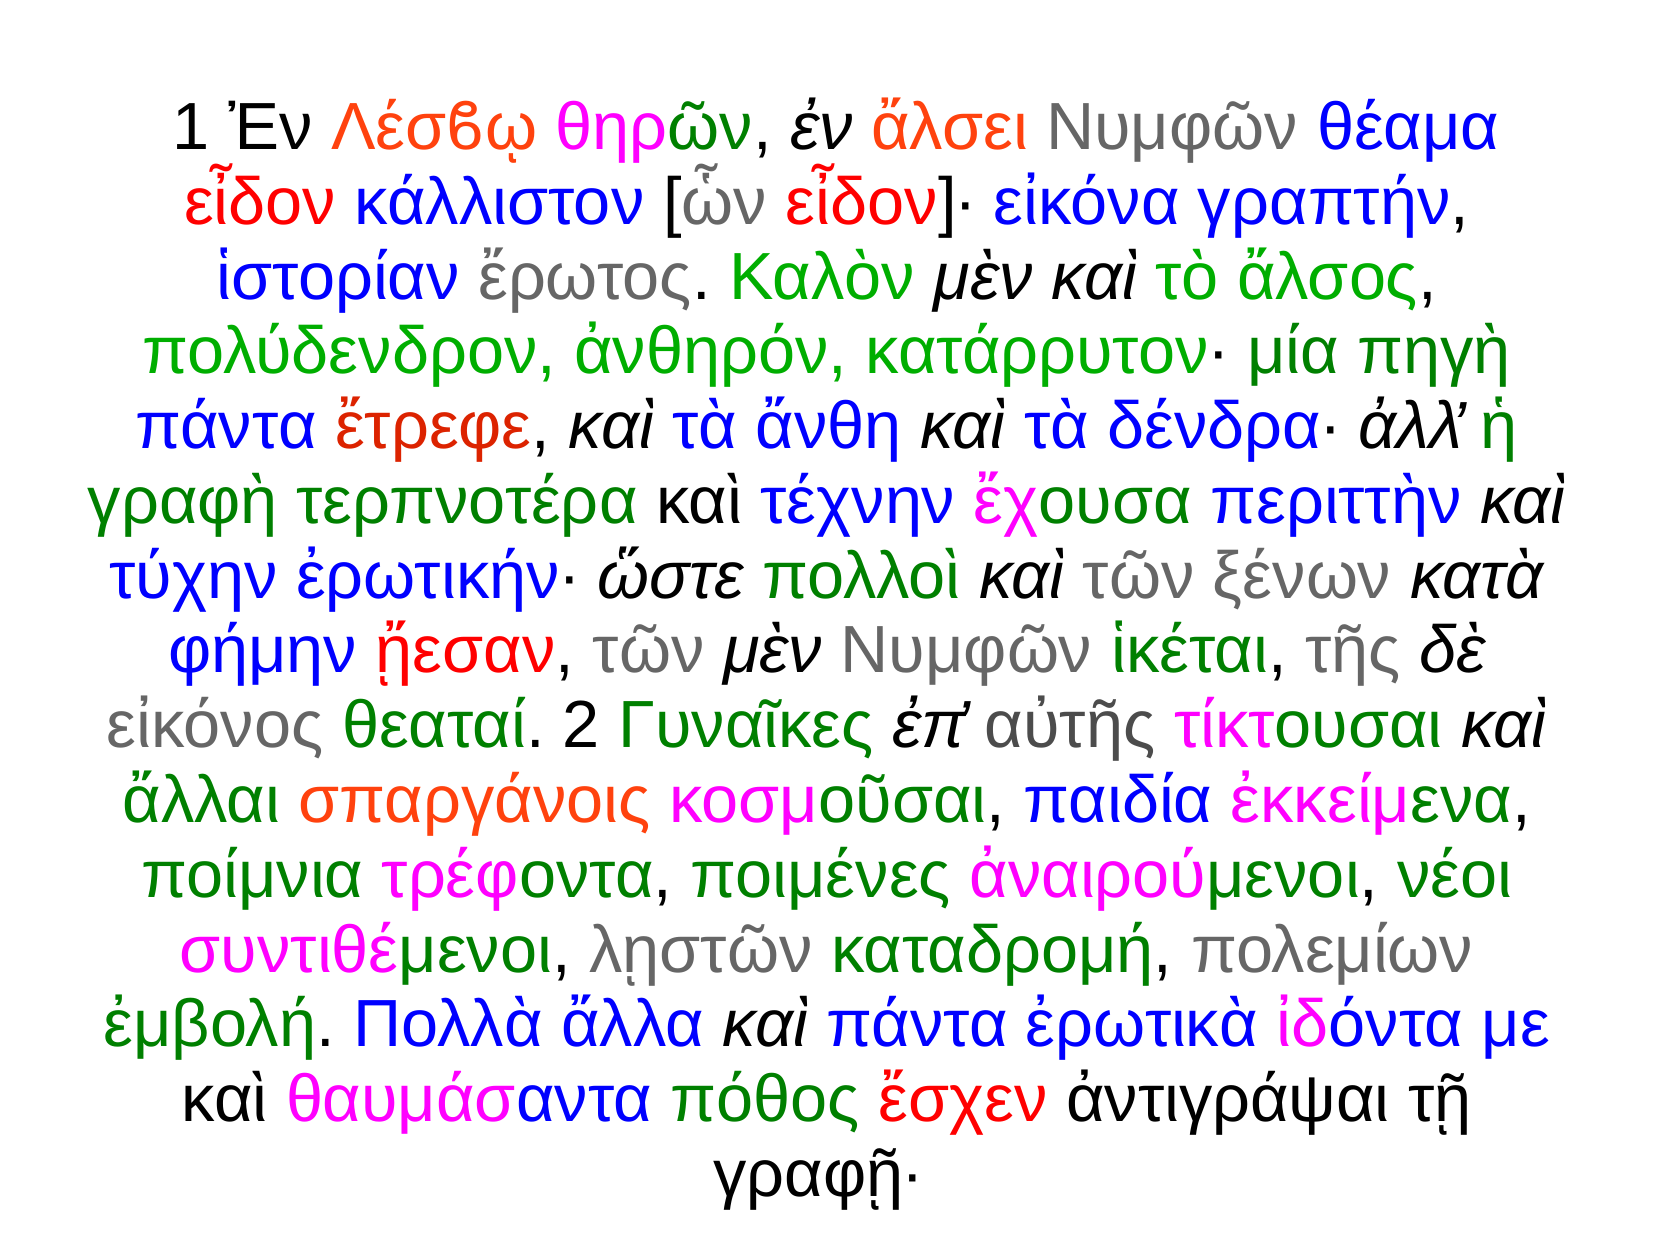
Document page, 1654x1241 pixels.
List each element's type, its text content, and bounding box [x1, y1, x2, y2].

subtitle 1 Ἐν Λέσϐῳ θηρῶν, ἐν ἄλσει Νυμφῶν θέαμα εἶδον κάλλιστον [ὧν εἶδον]· εἰκόνα γραπτήν, ἱστορίαν ἔρωτος. Καλὸν μὲν καὶ τὸ ἄλσος, πολύδενδρον, ἀνθηρόν, κατάρρυτον· μία πηγὴ πάντα ἔτρεφε, καὶ τὰ ἄνθη καὶ τὰ δένδρα· ἀλλ̓ ἡ γραφὴ τερπνοτέρα καὶ τέχνην ἔχουσα περιττὴν καὶ τύχην ἐρωτικήν· ὥστε πολλοὶ καὶ τῶν ξένων κατὰ φήμην ᾔεσαν, τῶν μὲν Νυμφῶν ἱκέται, τῆς δὲ εἰκόνος θεαταί. 2 Γυναῖκες ἐπ̓ αὐτῆς τίκτουσαι καὶ ἄλλαι σπαργάνοις κοσμοῦσαι, παιδία ἐκκείμενα, ποίμνια τρέφοντα, ποιμένες ἀναιρούμενοι, νέοι συντιθέμενοι, λῃστῶν καταδρομή, πολεμίων ἐμβολή. Πολλὰ ἄλλα καὶ πάντα ἐρωτικὰ ἰδόντα με καὶ θαυμάσαντα πόθος ἔσχεν ἀντιγράψαι τῇ γραφῇ· [82, 89, 1571, 1211]
